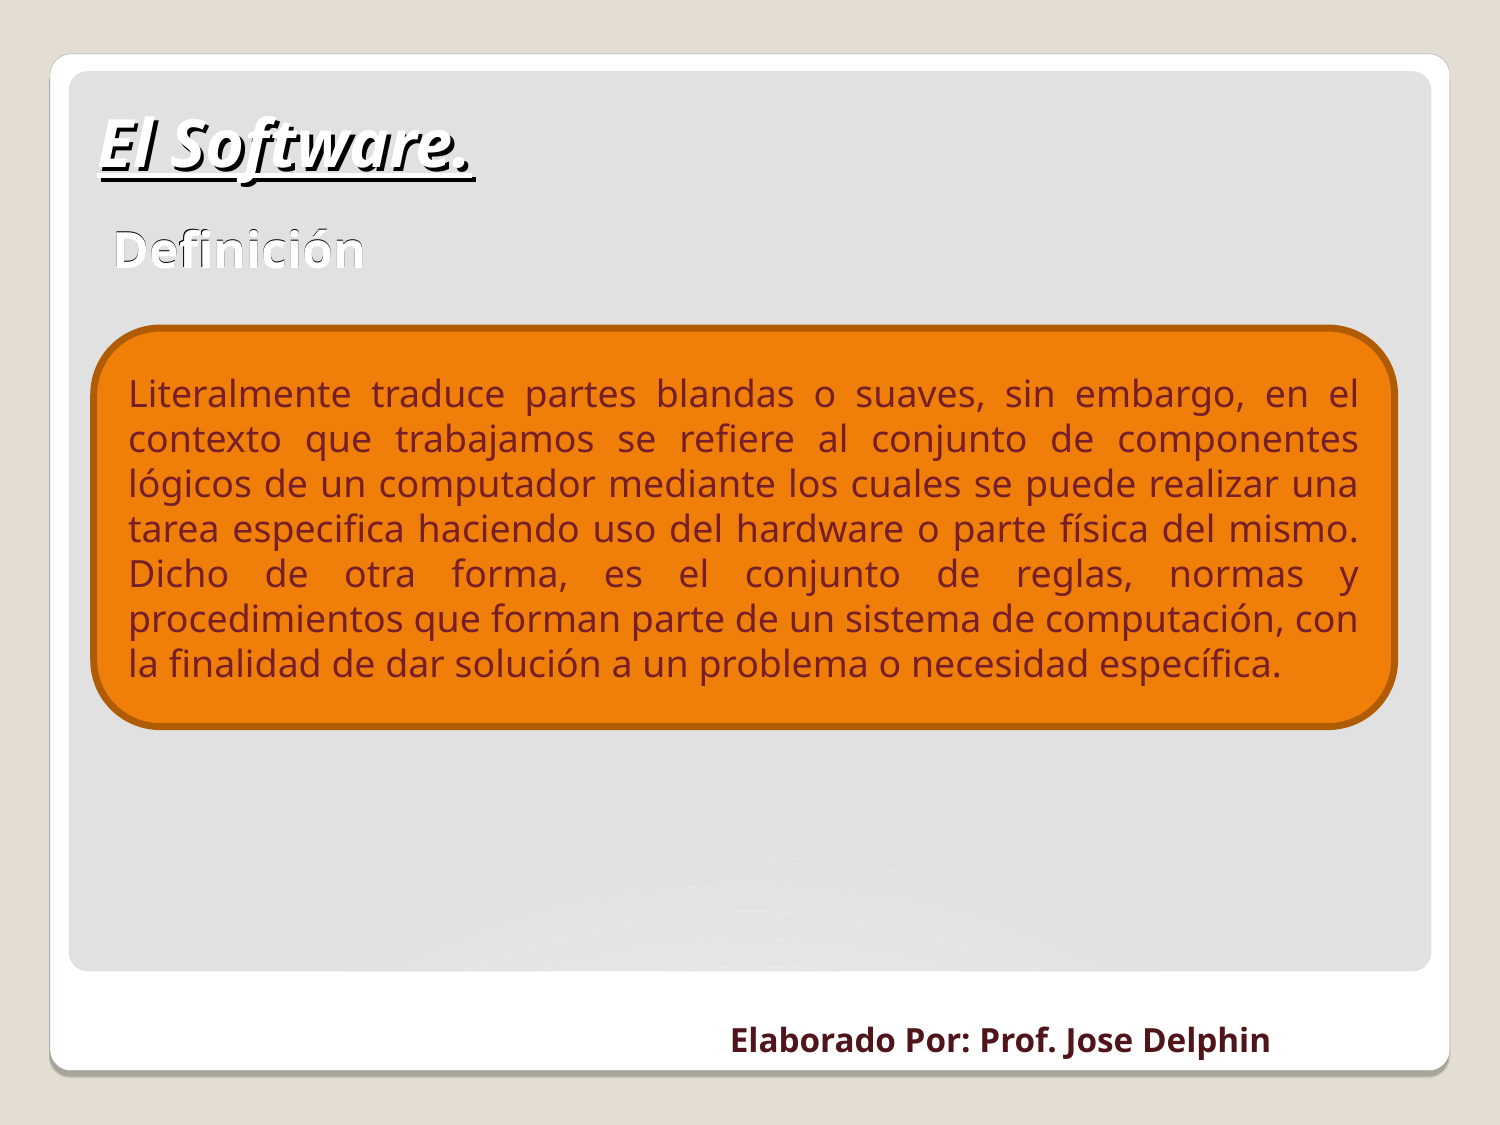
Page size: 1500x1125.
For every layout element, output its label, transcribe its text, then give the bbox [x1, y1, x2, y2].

text_box Elaborado Por: Prof. Jose Delphin [714, 1007, 1430, 1067]
text_box El Software. [82, 94, 487, 189]
text_box Literalmente traduce partes blandas o suaves, sin embargo, en el contexto que trabajamos se refiere al conjunto de componentes lógicos de un computador mediante los cuales se puede realizar una tarea especifica haciendo uso del hardware o parte física del mismo. Dicho de otra forma, es el conjunto de reglas, normas y procedimientos que forman parte de un sistema de computación, con la finalidad de dar solución a un problema o necesidad específica. [93, 328, 1395, 727]
text_box Definición [98, 211, 382, 286]
